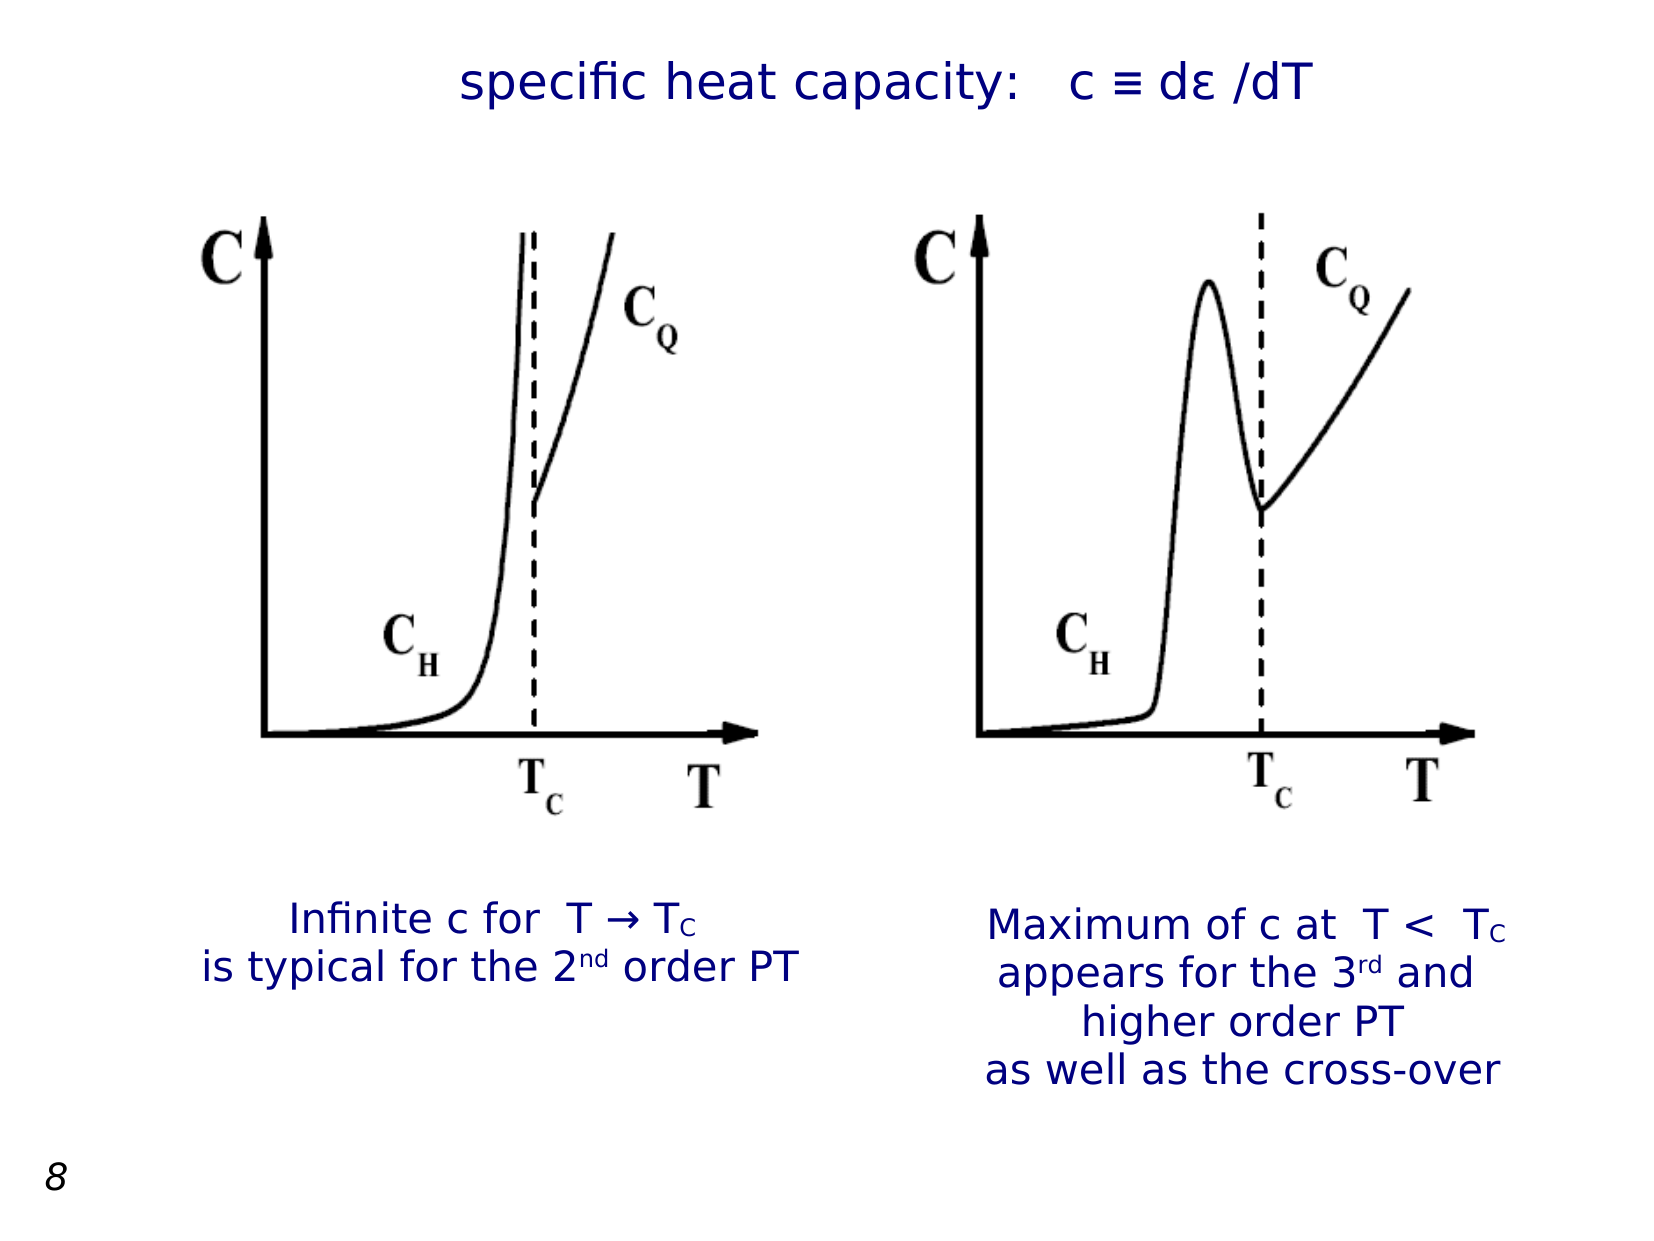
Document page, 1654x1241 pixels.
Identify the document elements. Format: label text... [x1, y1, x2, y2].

text_box specific heat capacity: c ≡ dε /dT [459, 53, 1313, 112]
text_box Maximum of c at T < TC appears for the 3rd and higher order PT as well as the cross-over [978, 900, 1506, 1158]
text_box Infinite c for T → TC is typical for the 2nd order PT [193, 894, 800, 1020]
picture [147, 176, 1549, 839]
